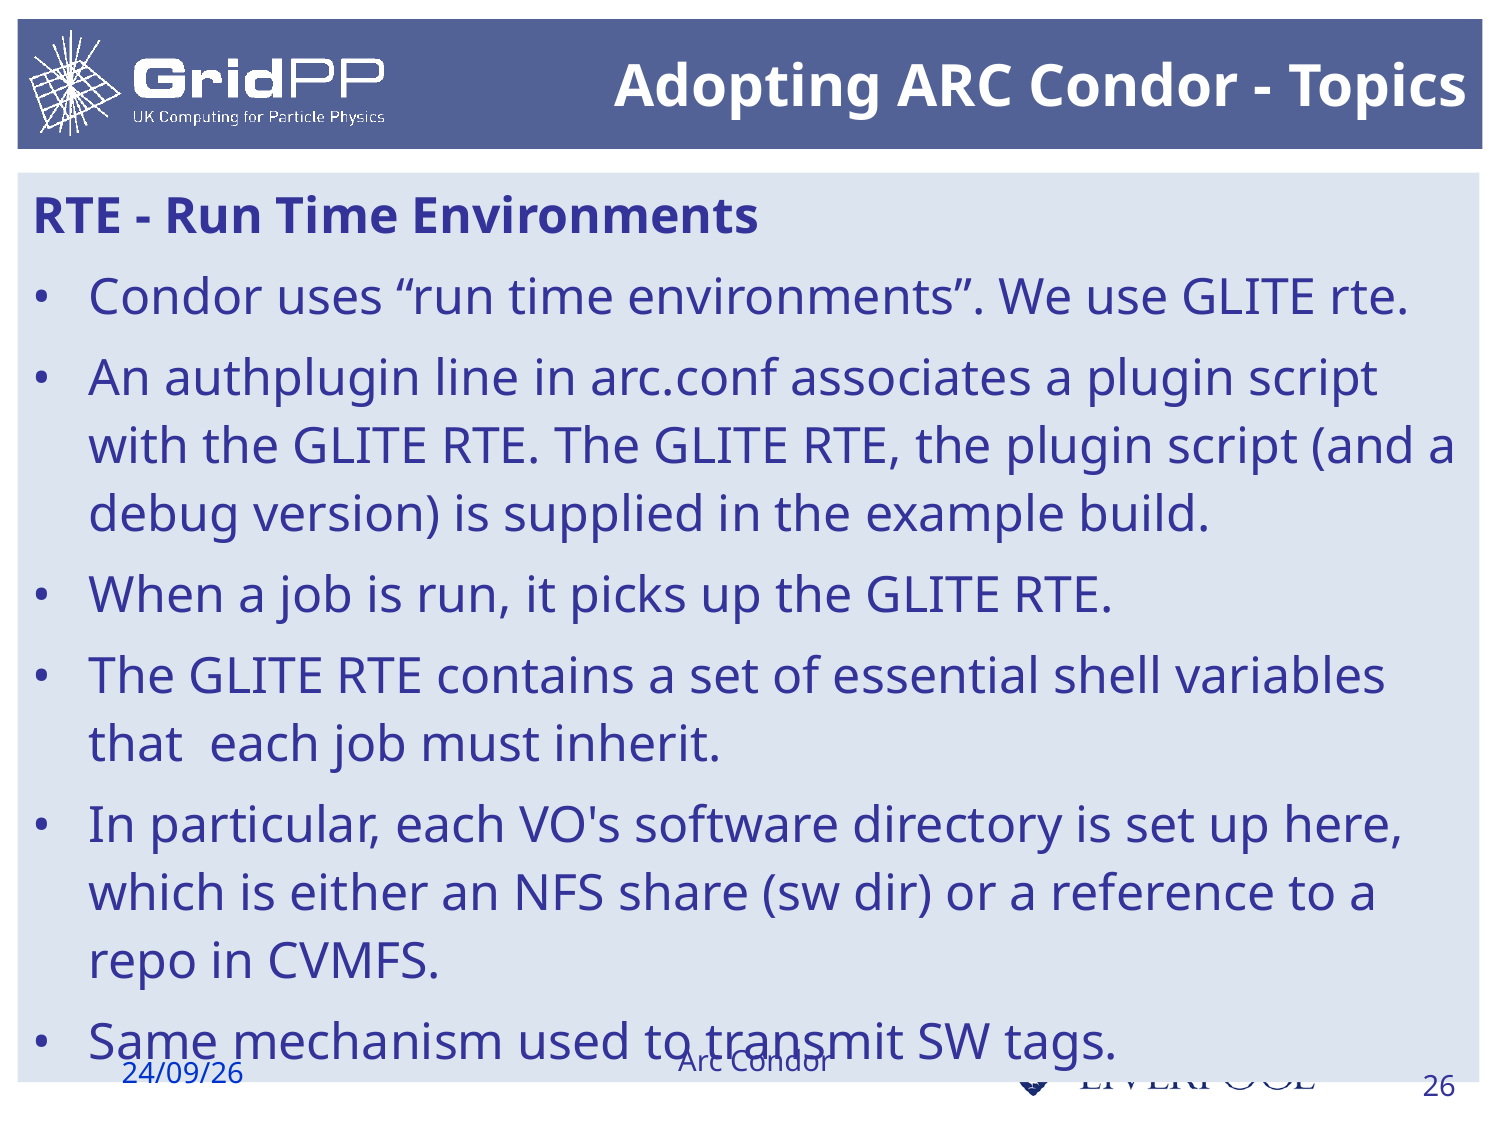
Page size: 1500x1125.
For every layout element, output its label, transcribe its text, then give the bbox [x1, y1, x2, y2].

text_box Arc Condor [536, 1034, 975, 1094]
picture [1009, 1083, 1323, 1096]
title Adopting ARC Condor - Topics [513, 19, 1483, 149]
text_box <number> [1388, 1059, 1471, 1094]
list RTE - Run Time Environments Condor uses “run time environments”. We use GLITE rte. An authplugin line in arc.conf associates a plugin script with the GLITE RTE. The GLITE RTE, the plugin script (and a debug version) is supplied in the example build. When a job is run, it picks up the GLITE RTE. The GLITE RTE contains a set of essential shell variables that each job must inherit. In particular, each VO's software directory is set up here, which is either an NFS share (sw dir) or a reference to a repo in CVMFS. Same mechanism used to transmit SW tags. [17, 172, 1480, 1035]
text_box 02/03/16 [29, 1046, 337, 1095]
picture [29, 30, 384, 136]
